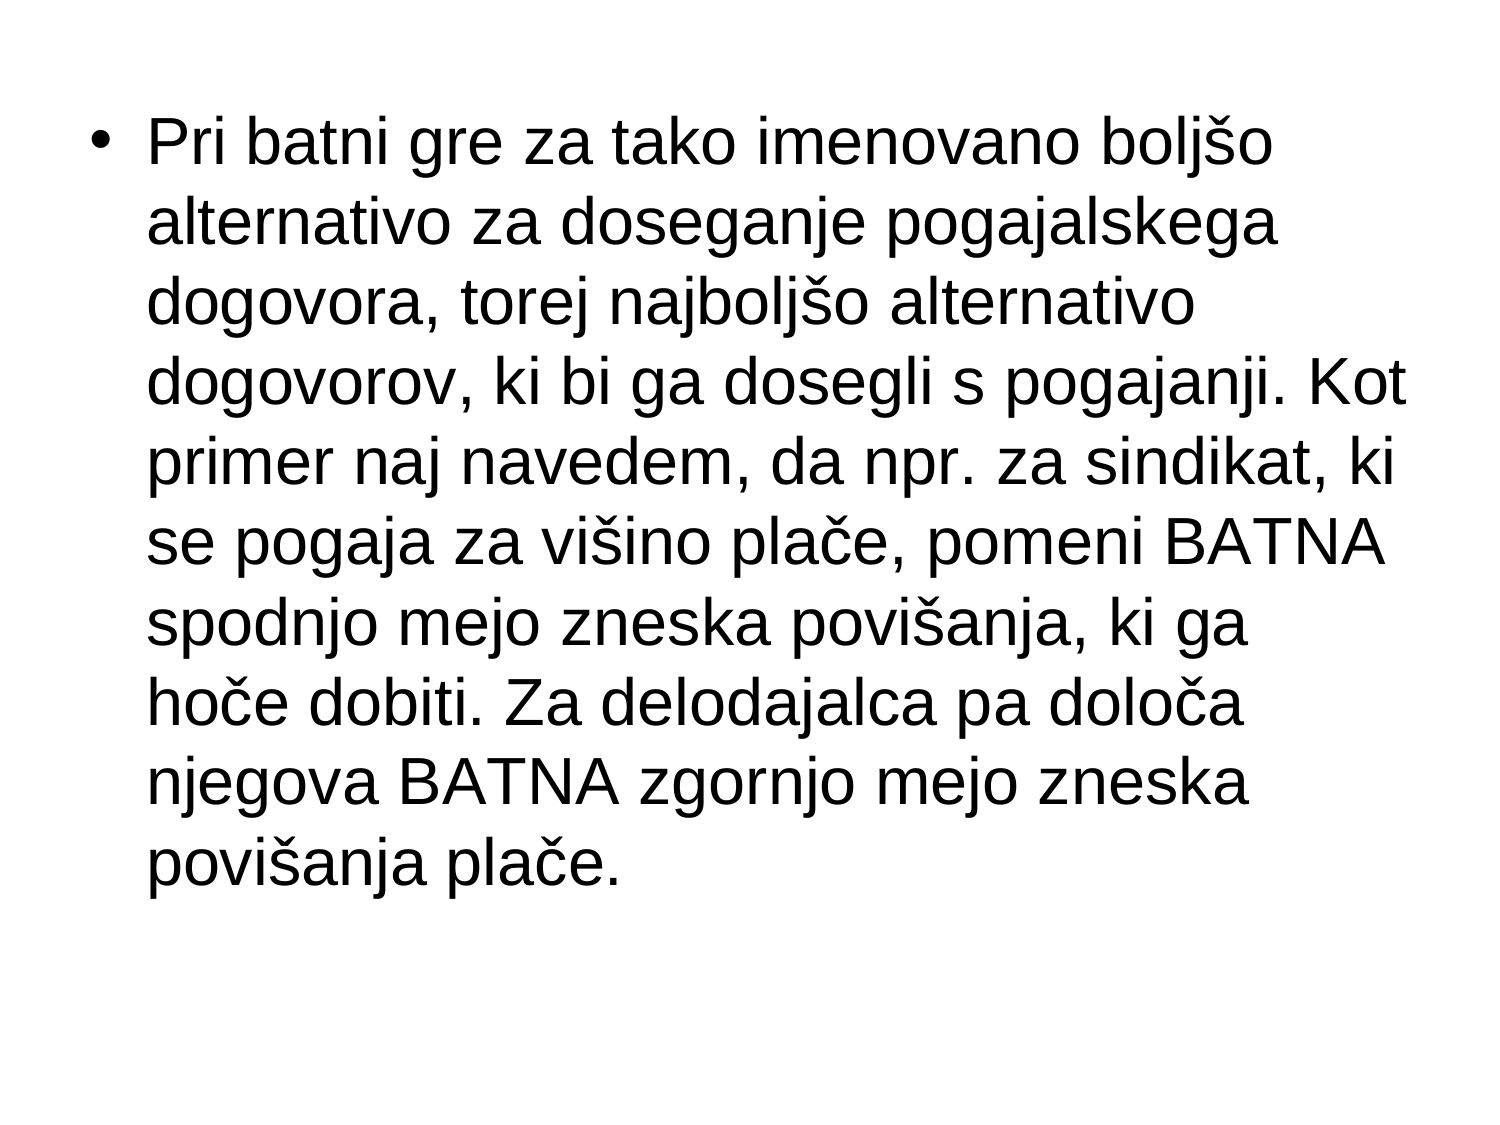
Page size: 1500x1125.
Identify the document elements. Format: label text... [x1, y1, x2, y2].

list Pri batni gre za tako imenovano boljšo alternativo za doseganje pogajalskega dogovora, torej najboljšo alternativo dogovorov, ki bi ga dosegli s pogajanji. Kot primer naj navedem, da npr. za sindikat, ki se pogaja za višino plače, pomeni BATNA spodnjo mejo zneska povišanja, ki ga hoče dobiti. Za delodajalca pa določa njegova BATNA zgornjo mejo zneska povišanja plače. [75, 90, 1426, 1005]
